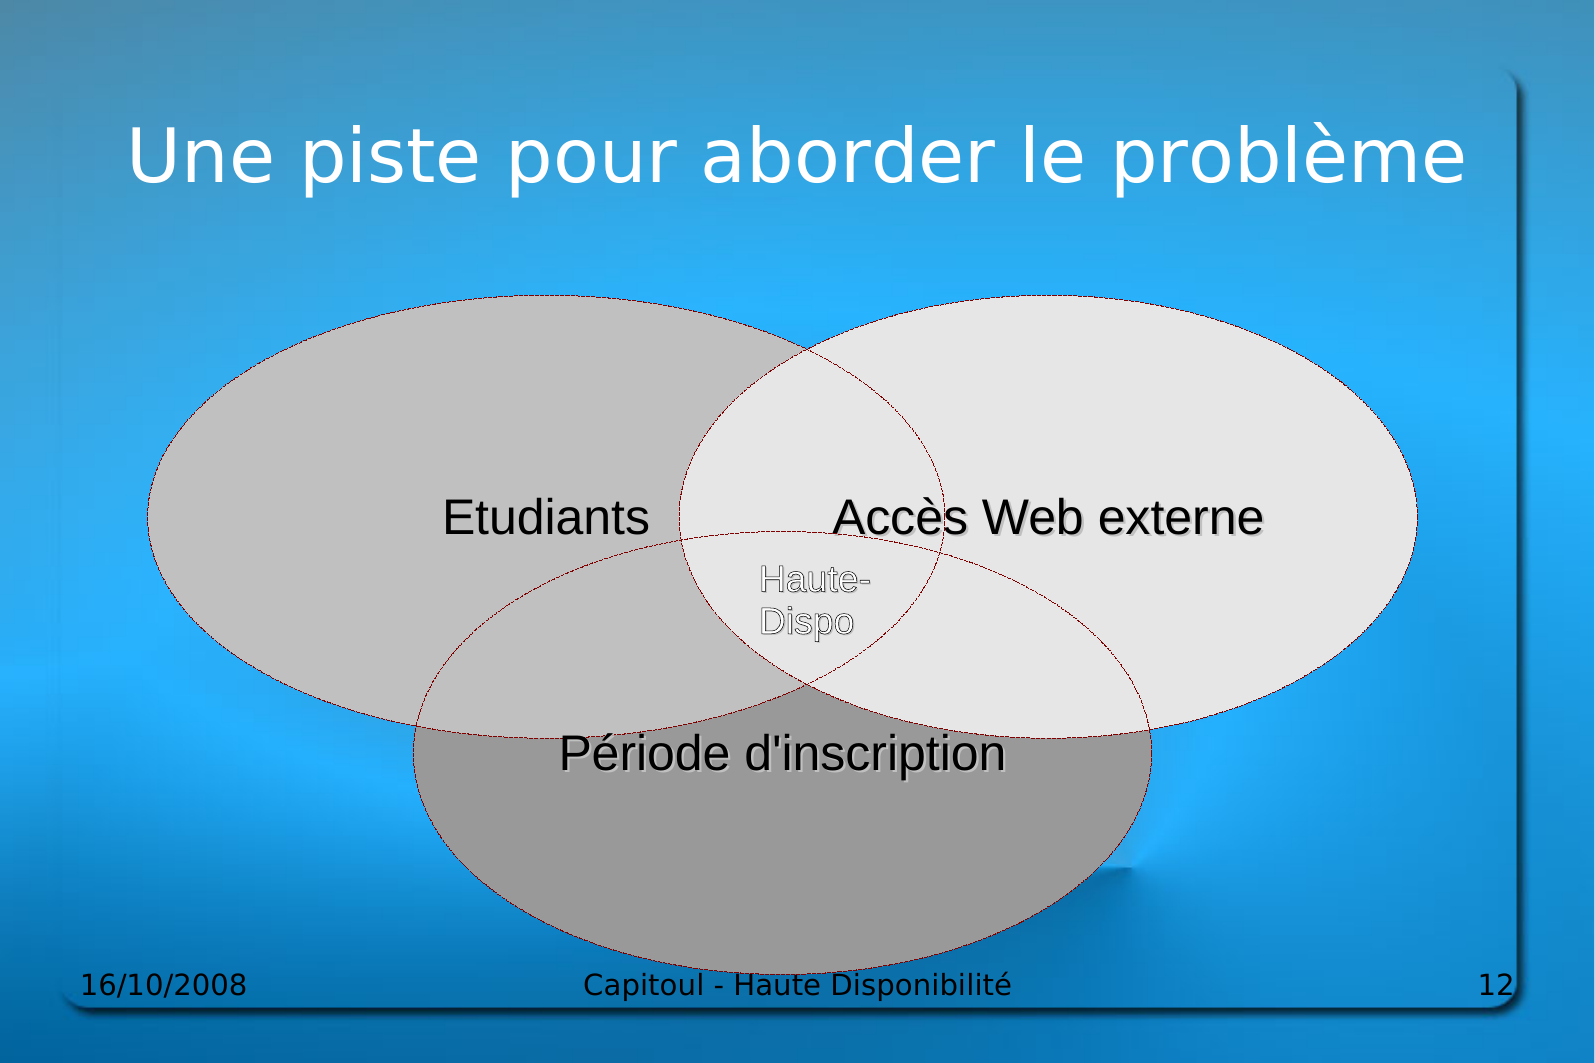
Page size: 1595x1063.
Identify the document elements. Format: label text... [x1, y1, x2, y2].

picture [0, 0, 1595, 1063]
title Une piste pour aborder le problème [117, 113, 1479, 201]
text_box Etudiants [147, 295, 805, 726]
text_box Accès Web externe [679, 295, 1418, 730]
text_box Période d'inscription [413, 531, 1152, 975]
